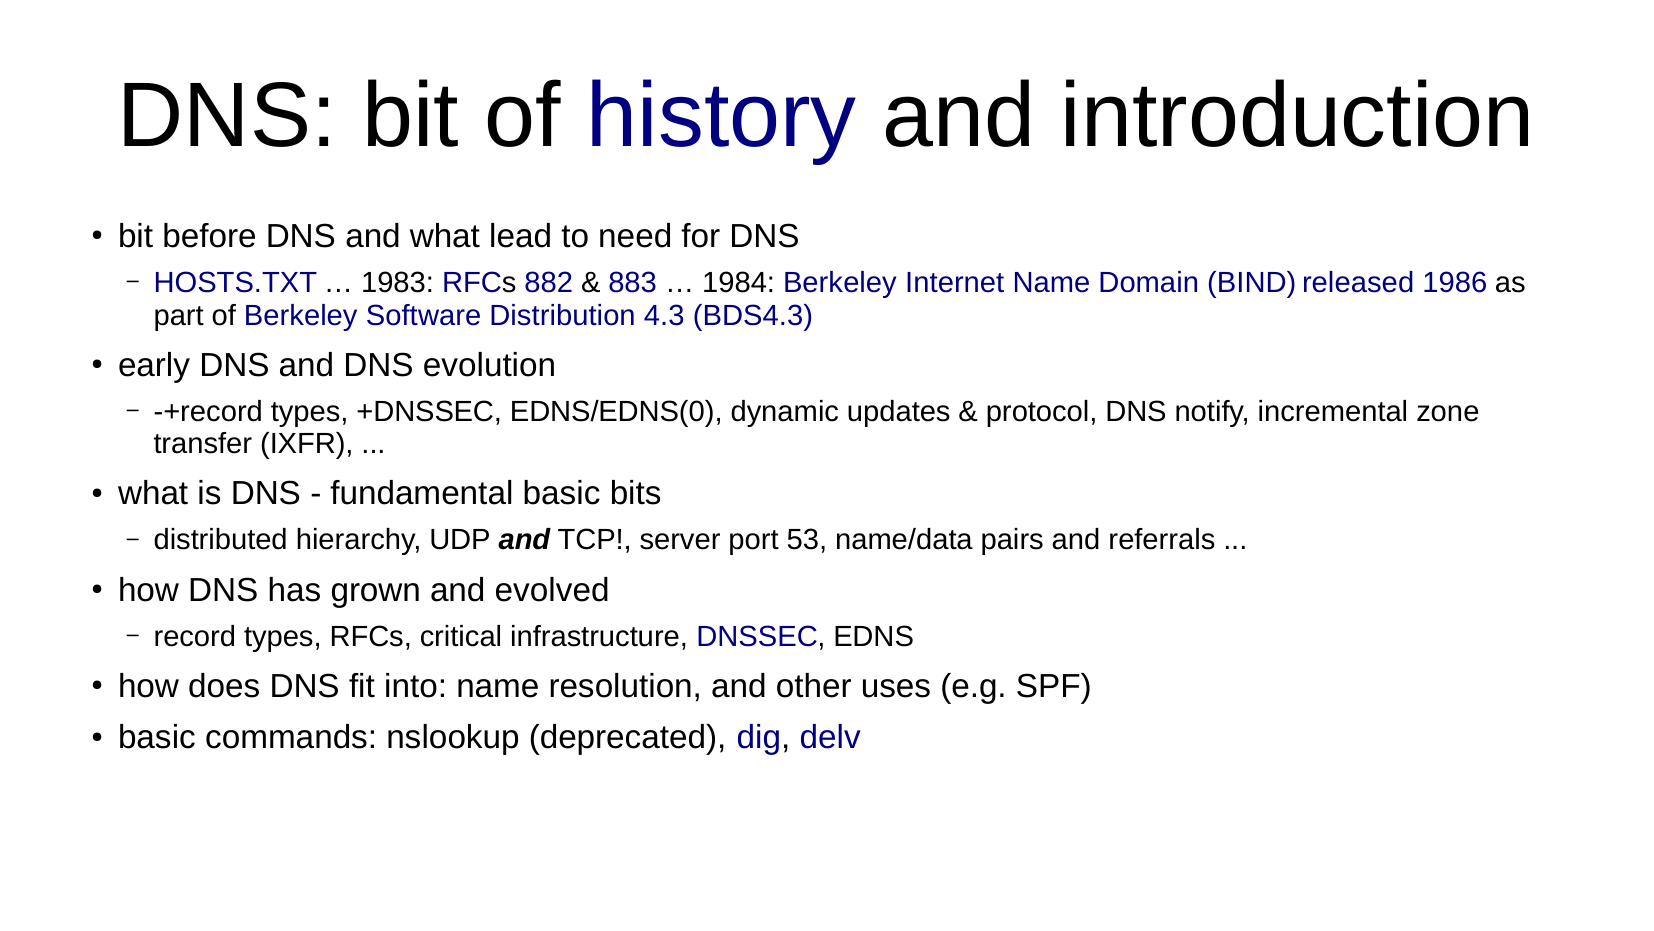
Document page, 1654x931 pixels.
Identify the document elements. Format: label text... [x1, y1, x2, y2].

title DNS: bit of history and introduction [82, 37, 1571, 193]
list bit before DNS and what lead to need for DNS HOSTS.TXT … 1983: RFCs 882 & 883 … 1984: Berkeley Internet Name Domain (BIND) released 1986 as part of Berkeley Software Distribution 4.3 (BDS4.3) early DNS and DNS evolution -+record types, +DNSSEC, EDNS/EDNS(0), dynamic updates & protocol, DNS notify, incremental zone transfer (IXFR), ... what is DNS - fundamental basic bits distributed hierarchy, UDP and TCP!, server port 53, name/data pairs and referrals ... how DNS has grown and evolved record types, RFCs, critical infrastructure, DNSSEC, EDNS how does DNS fit into: name resolution, and other uses (e.g. SPF) basic commands: nslookup (deprecated), dig, delv [82, 217, 1571, 758]
